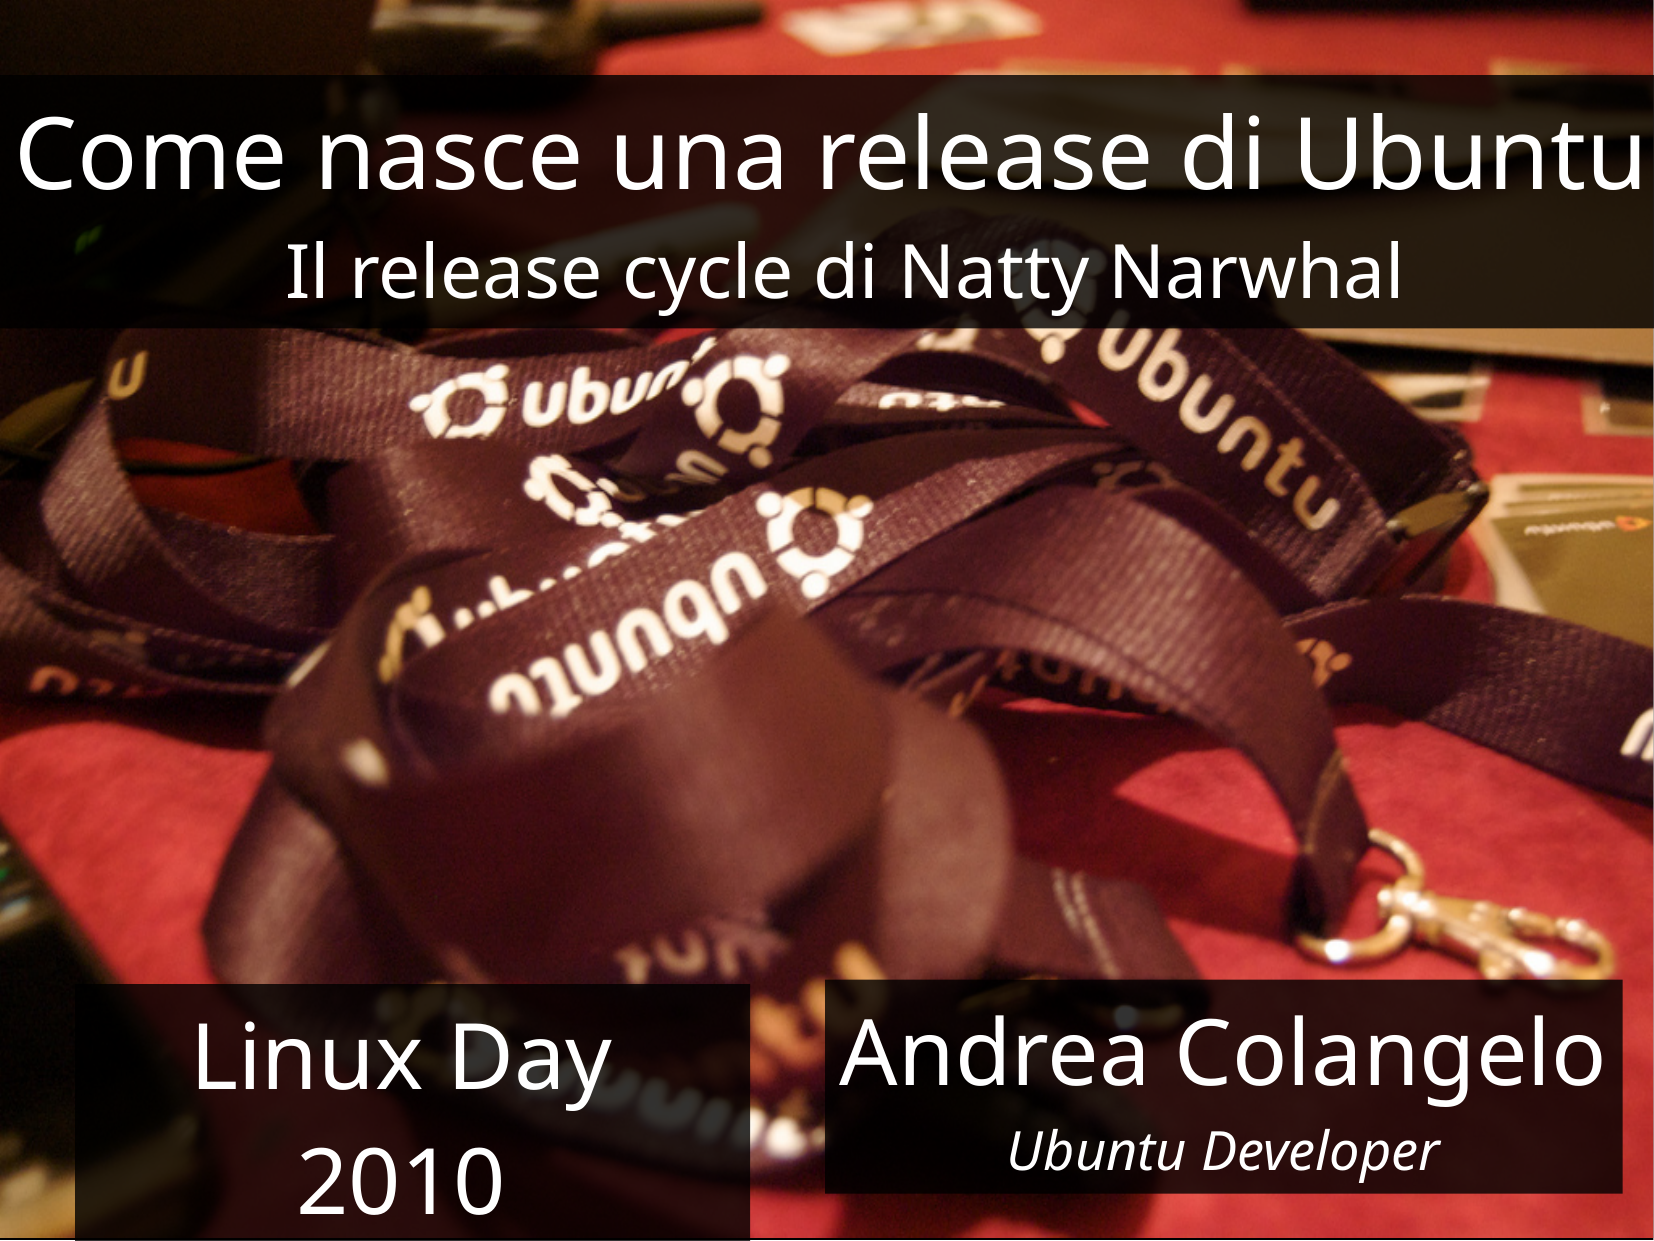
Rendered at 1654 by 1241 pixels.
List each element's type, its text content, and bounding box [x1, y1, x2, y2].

text_box Andrea Colangelo Ubuntu Developer [825, 979, 1604, 1163]
picture [826, 287, 845, 293]
picture [1175, 287, 1193, 293]
picture [0, 287, 1654, 1238]
picture [1353, 287, 1371, 293]
picture [965, 287, 983, 293]
text_box Come nasce una release di Ubuntu: Il release cycle di Natty Narwhal [0, 75, 1654, 287]
picture [0, 0, 1654, 75]
picture [492, 287, 510, 293]
text_box Linux Day 2010 Fermo – 23 ottobre 2010 [75, 984, 751, 1172]
